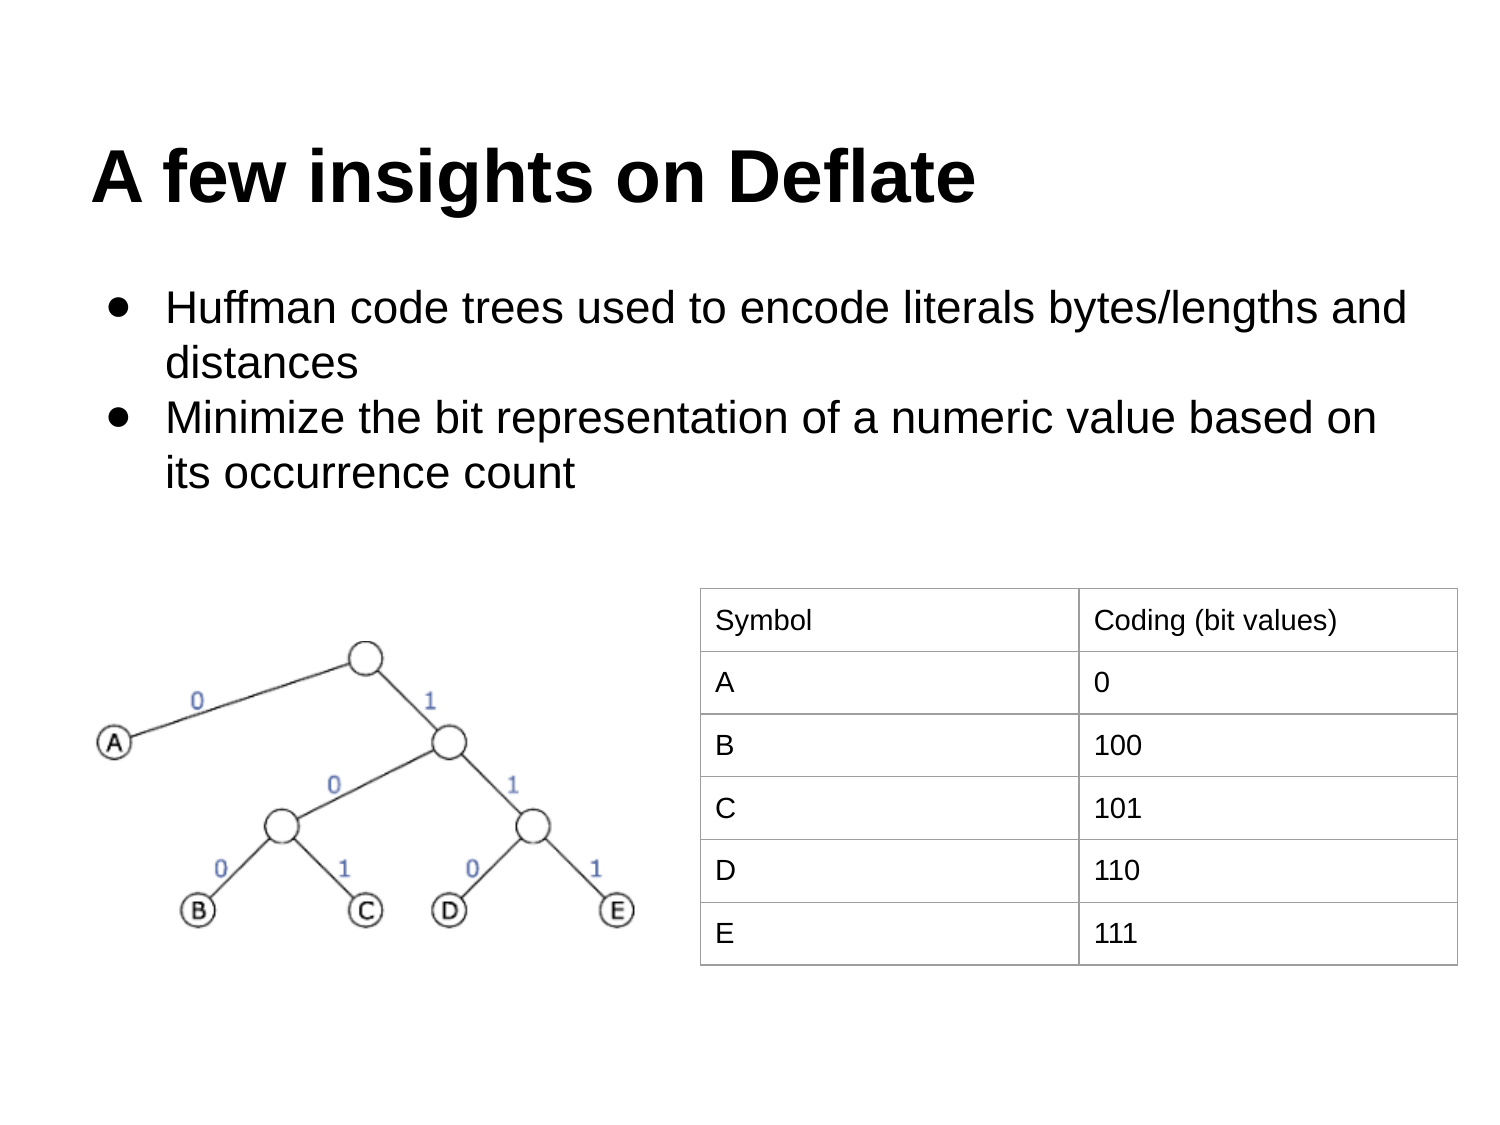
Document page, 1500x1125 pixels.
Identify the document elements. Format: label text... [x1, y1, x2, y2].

table_header Coding (bit values) [1080, 589, 1457, 651]
table_header Symbol [701, 589, 1078, 651]
table_cell D [701, 840, 1078, 902]
list Huffman code trees used to encode literals bytes/lengths and distances Minimize the bit representation of a numeric value based on its occurrence count [75, 262, 1425, 1078]
title A few insights on Deflate [75, 45, 1425, 233]
table_cell E [701, 903, 1078, 964]
table_cell 110 [1080, 840, 1457, 902]
table_cell 0 [1080, 652, 1457, 713]
table_cell B [701, 715, 1078, 776]
table_cell A [701, 652, 1078, 713]
table_cell C [701, 777, 1078, 839]
table_cell 101 [1080, 777, 1457, 839]
table_cell 100 [1080, 715, 1457, 776]
table_cell 111 [1080, 903, 1457, 964]
picture [75, 641, 655, 960]
